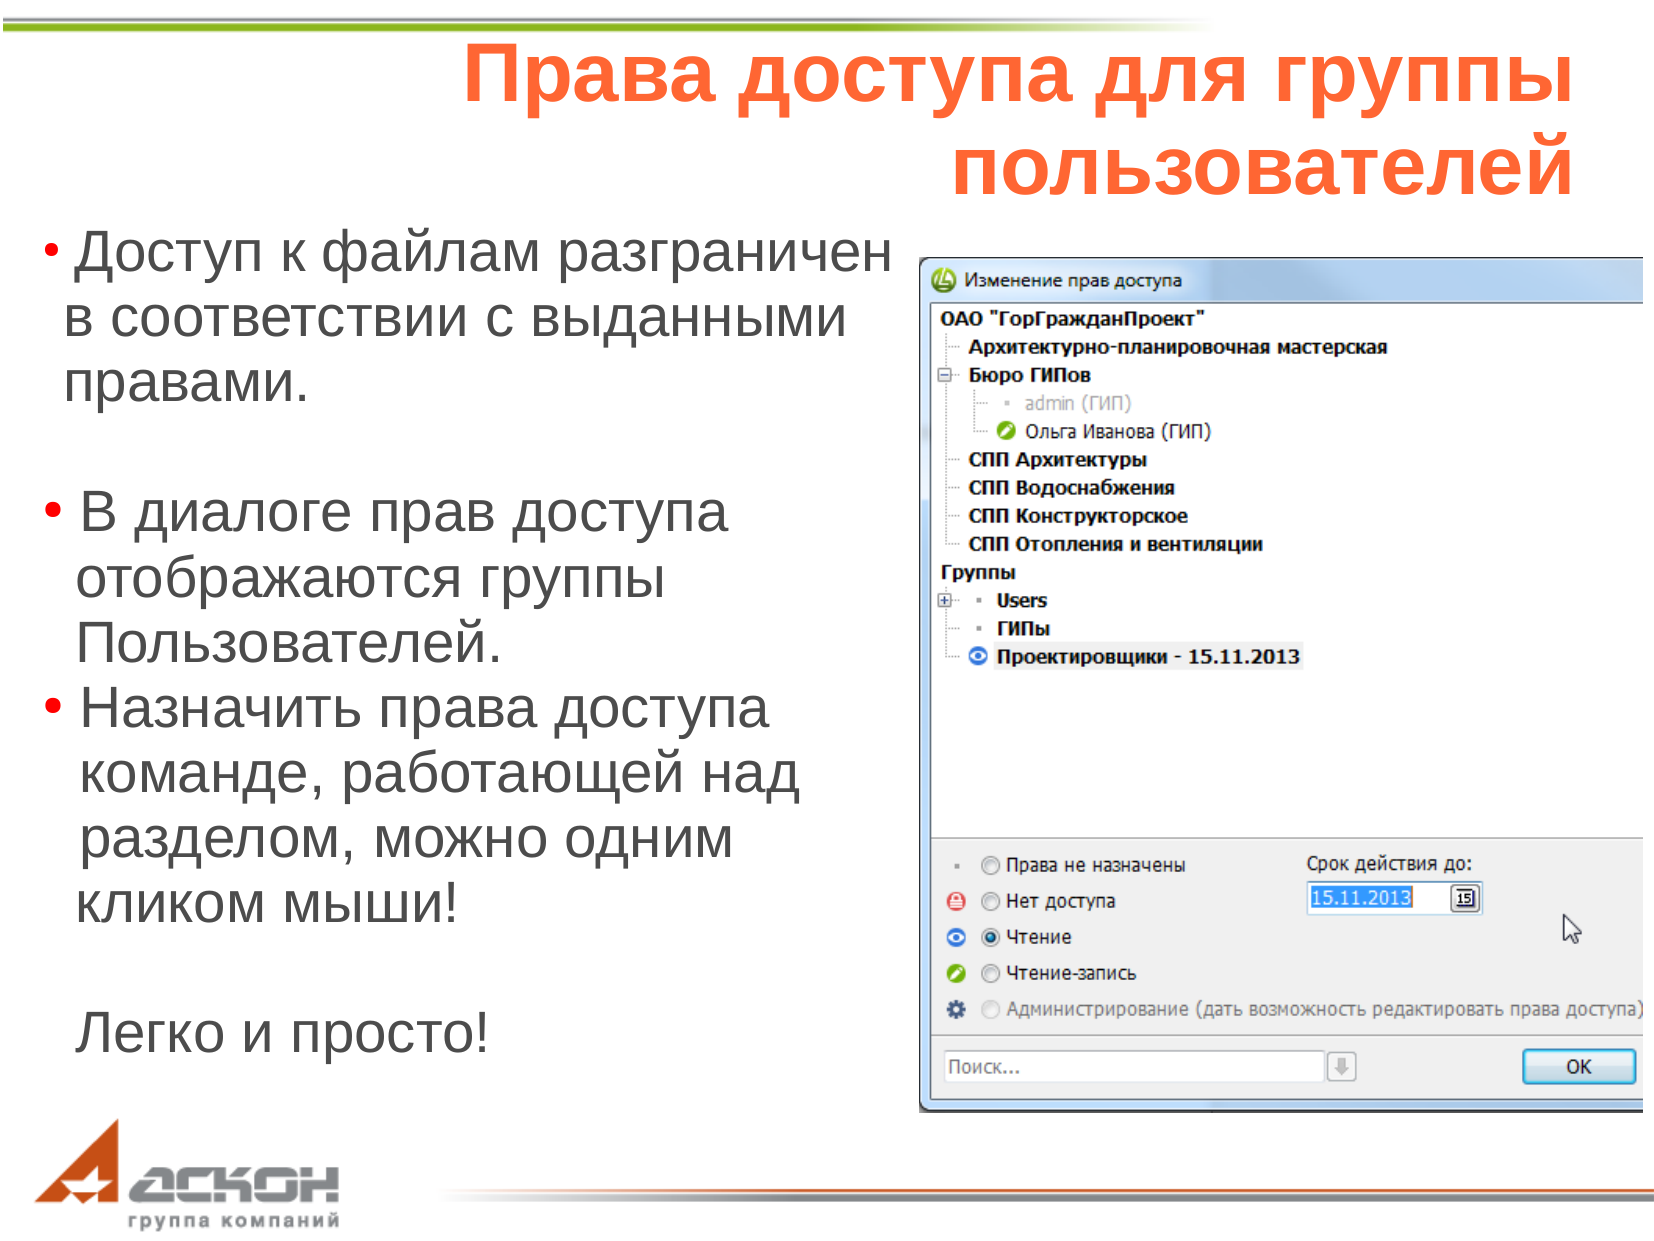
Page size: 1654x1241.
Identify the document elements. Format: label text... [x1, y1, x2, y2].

title Права доступа для группы пользователей [87, 25, 1576, 257]
text_box Доступ к файлам разграничен в соответствии с выданными правами. В диалоге прав доступа отображаются группы Пользователей. Назначить права доступа команде, работающей над разделом, можно одним кликом мыши! Легко и просто! [27, 156, 927, 1126]
picture [3, 0, 1654, 1241]
